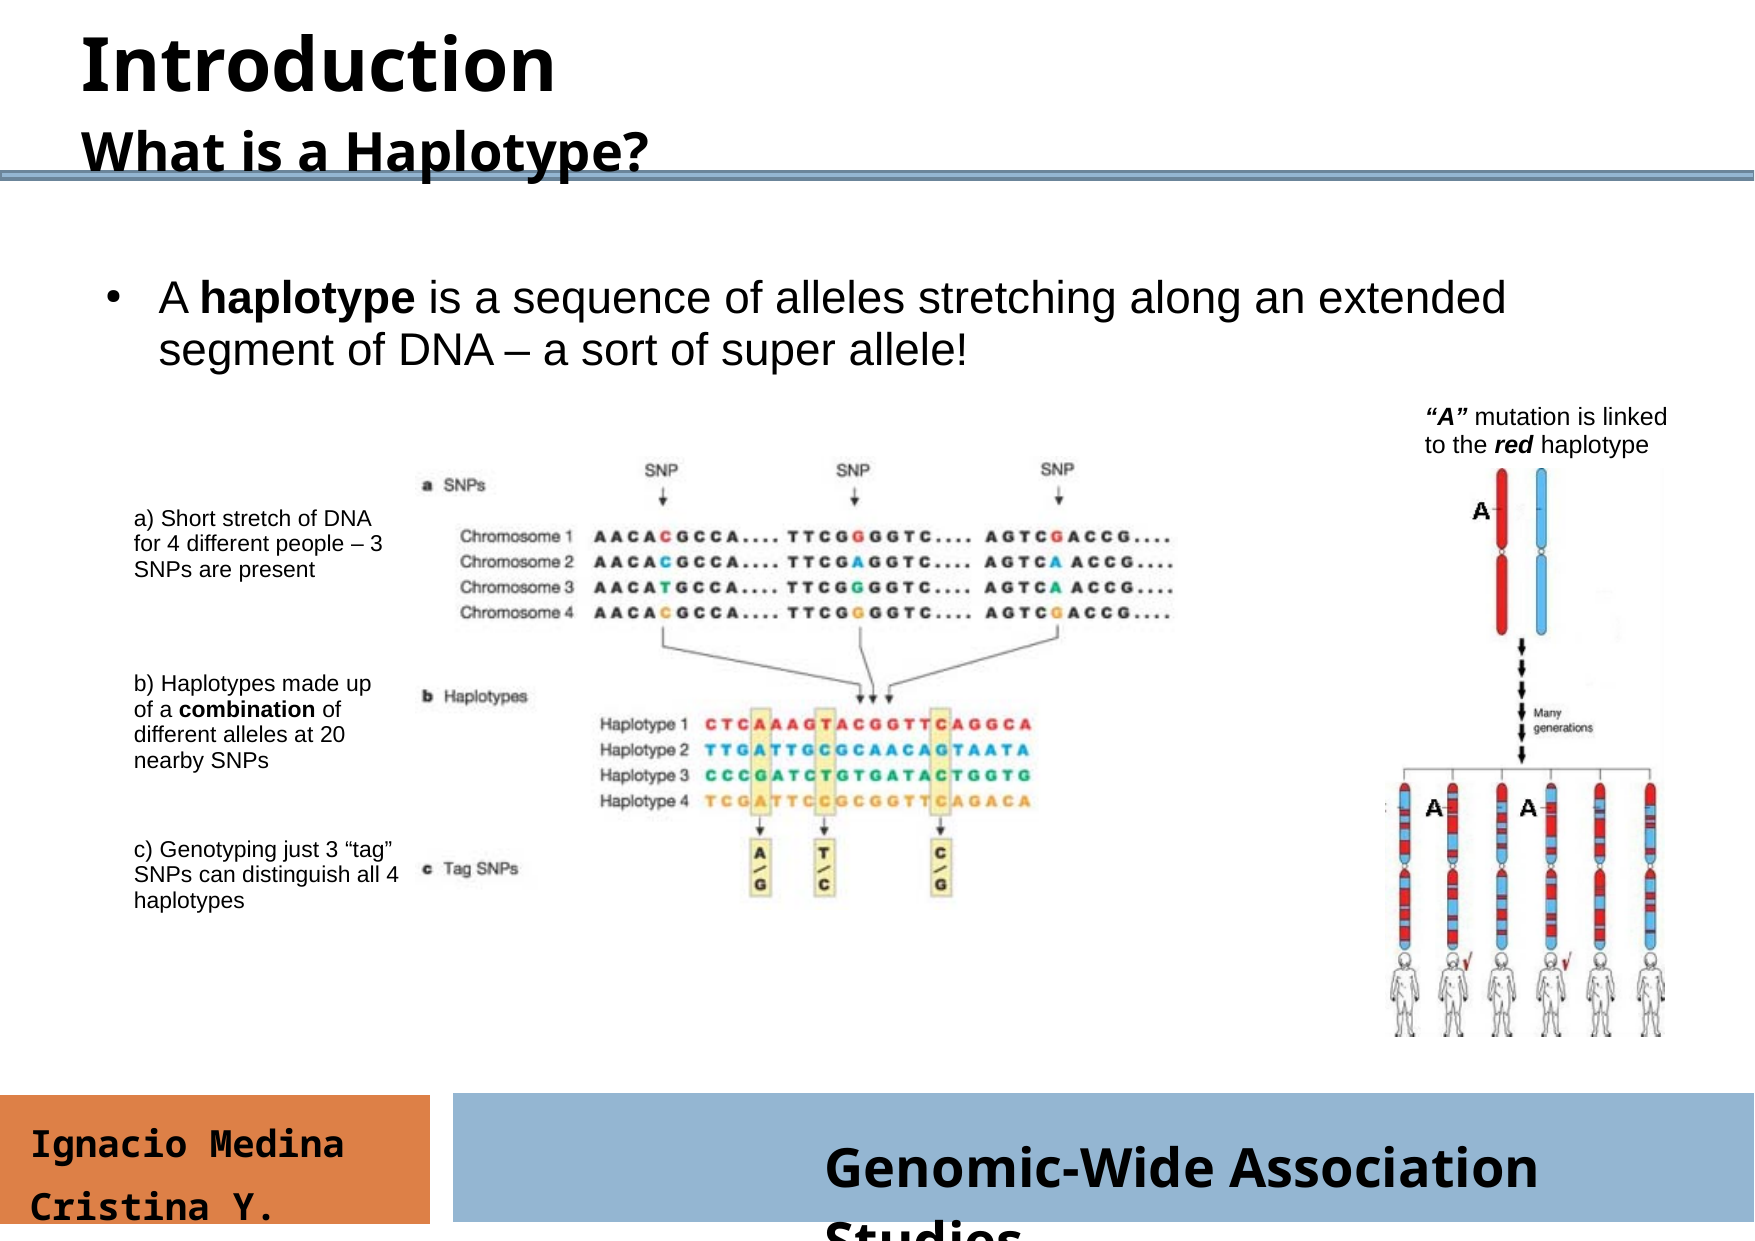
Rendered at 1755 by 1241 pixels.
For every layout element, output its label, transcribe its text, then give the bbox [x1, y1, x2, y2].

text_box Genomic-Wide Association Studies [810, 1122, 1726, 1200]
text_box [0, 171, 422, 179]
picture [1385, 468, 1665, 1037]
text_box “A” mutation is linked to the red haplotype [1408, 393, 1709, 468]
list A haplotype is a sequence of alleles stretching along an extended segment of DNA – a sort of super allele! [87, 272, 1632, 992]
text_box a) Short stretch of DNA for 4 different people – 3 SNPs are present [119, 498, 423, 590]
picture [415, 456, 1178, 910]
text_box [430, 171, 538, 179]
text_box c) Genotyping just 3 “tag” SNPs can distinguish all 4 haplotypes [119, 828, 423, 921]
text_box Ignacio Medina Cristina Y. González [15, 1110, 421, 1213]
text_box [568, 171, 1754, 179]
text_box Introduction What is a Haplotype? [67, 3, 1688, 168]
text_box b) Haplotypes made up of a combination of different alleles at 20 nearby SNPs [119, 663, 423, 781]
text_box [542, 171, 560, 179]
